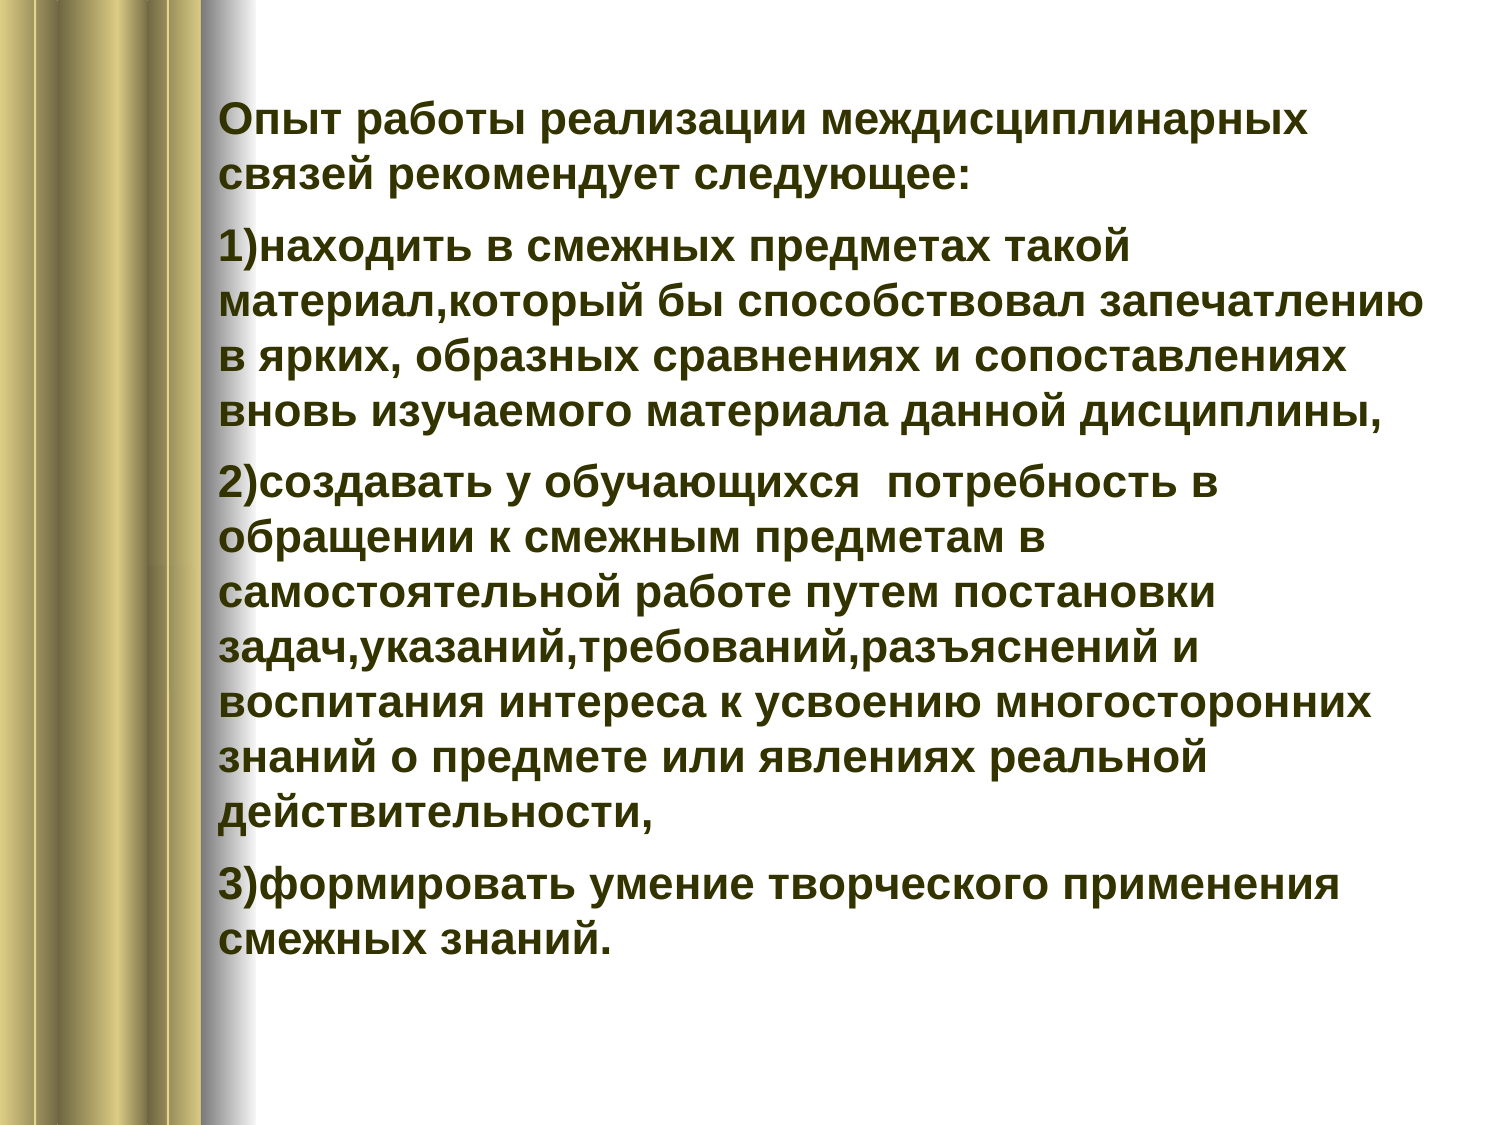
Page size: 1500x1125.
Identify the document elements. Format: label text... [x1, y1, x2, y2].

subtitle Опыт работы реализации междисциплинарных связей рекомендует следующее: 1)находить в смежных предметах такой материал,который бы способствовал запечатлению в ярких, образных сравнениях и сопоставлениях вновь изучаемого материала данной дисциплины, 2)создавать у обучающихся потребность в обращении к смежным предметам в самостоятельной работе путем постановки задач,указаний,требований,разъяснений и воспитания интереса к усвоению многосторонних знаний о предмете или явлениях реальной действительности, 3)формировать умение творческого применения смежных знаний. [217, 88, 1447, 923]
